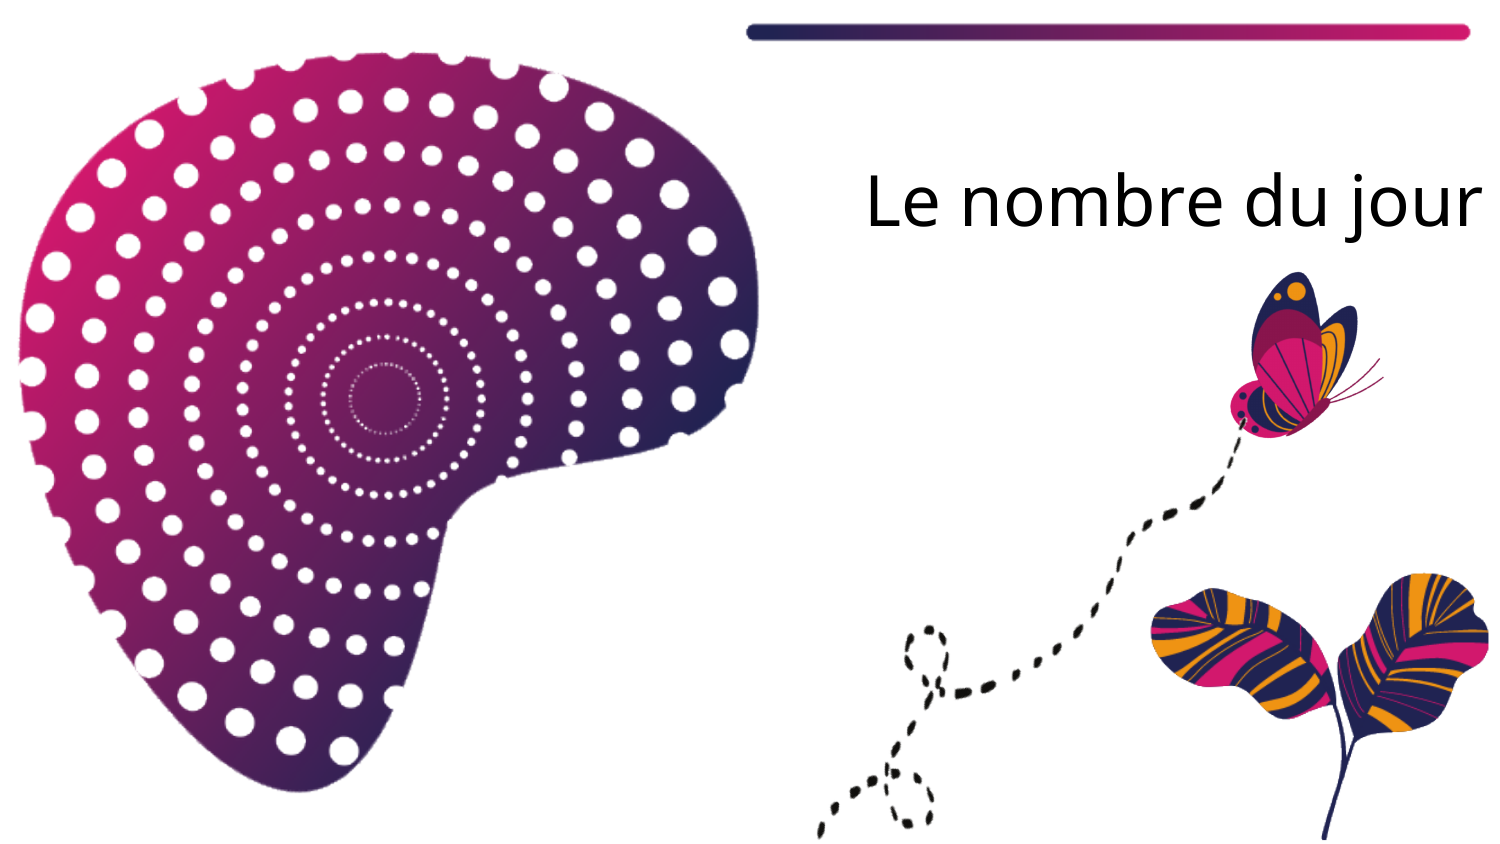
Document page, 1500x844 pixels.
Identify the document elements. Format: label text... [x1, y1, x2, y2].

picture [0, 0, 1500, 844]
text_box Le nombre du jour [849, 140, 1500, 257]
